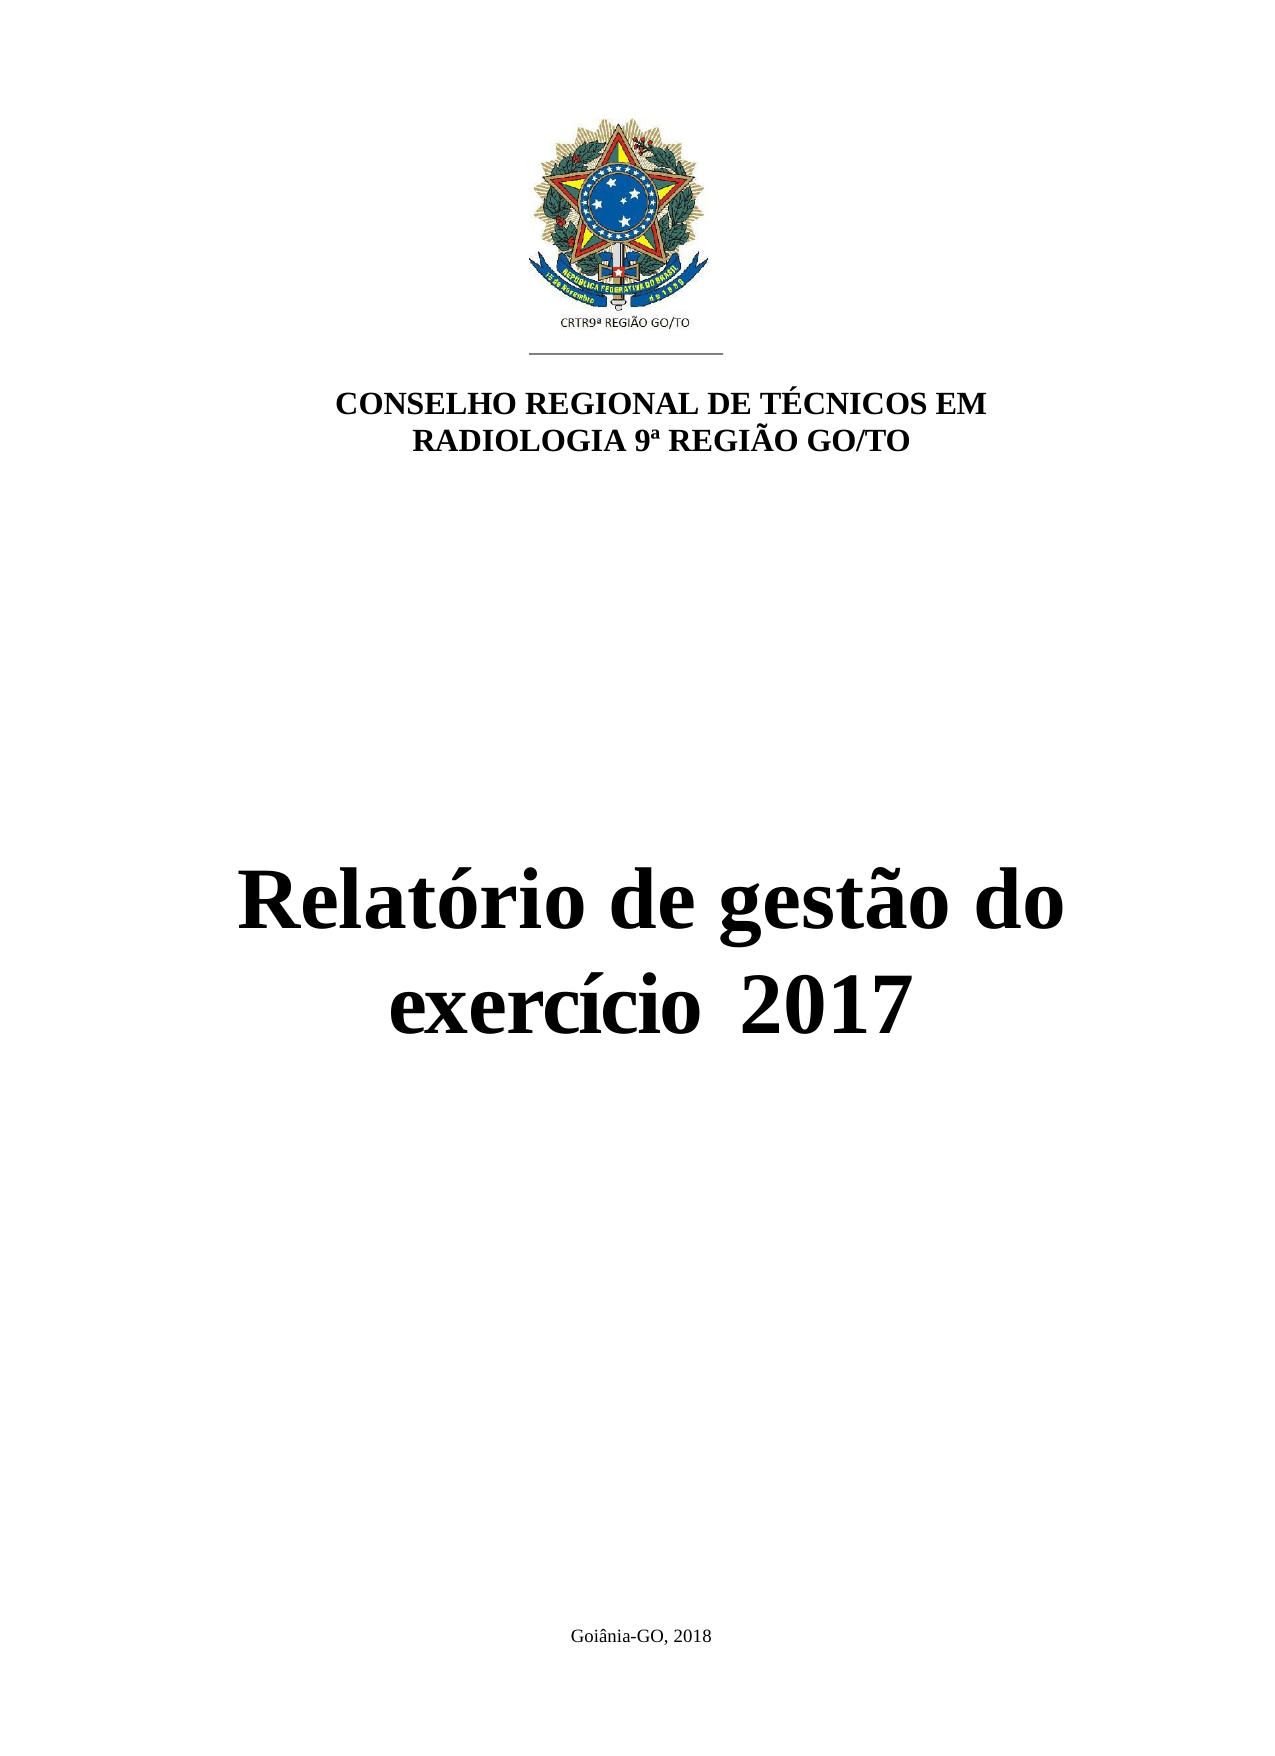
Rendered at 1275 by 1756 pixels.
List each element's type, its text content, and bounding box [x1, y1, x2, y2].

text_box [529, 119, 723, 354]
text_box Relatório de gestão do exercício 2017 [234, 841, 1069, 1038]
text_box CONSELHO REGIONAL DE TÉCNICOS EM RADIOLOGIA 9ª REGIÃO GO/TO [333, 383, 994, 458]
text_box Goiânia-GO, 2018 [568, 1623, 713, 1647]
